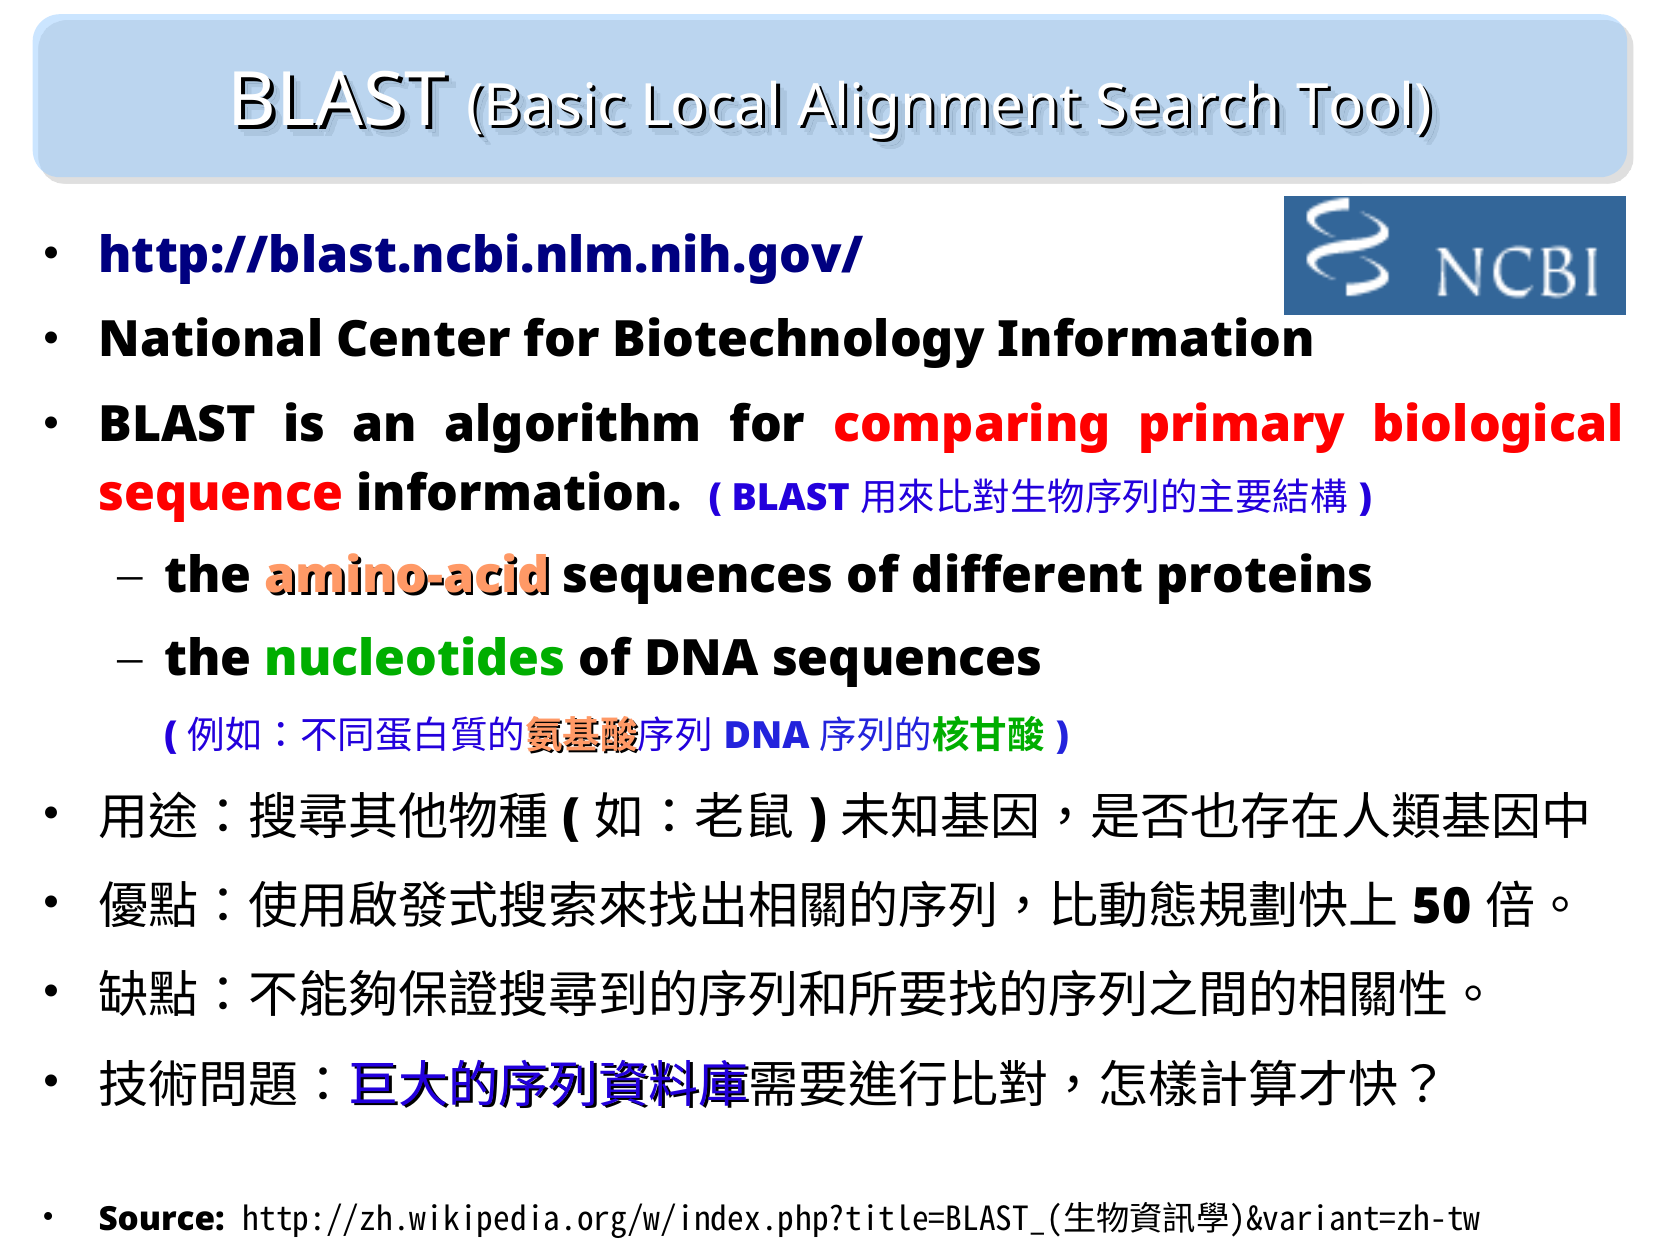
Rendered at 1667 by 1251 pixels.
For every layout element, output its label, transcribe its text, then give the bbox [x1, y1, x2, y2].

text_box BLAST (Basic Local Alignment Search Tool) [32, 14, 1628, 178]
picture [1284, 196, 1626, 315]
list http://blast.ncbi.nlm.nih.gov/ National Center for Biotechnology Information BLAST is an algorithm for comparing primary biological sequence information. ( BLAST用來比對生物序列的主要結構) the amino-acid sequences of different proteins the nucleotides of DNA sequences (例如：不同蛋白質的氨基酸序列DNA序列的核甘酸) 用途：搜尋其他物種(如：老鼠)未知基因，是否也存在人類基因中 優點：使用啟發式搜索來找出相關的序列，比動態規劃快上50倍。 缺點：不能夠保證搜尋到的序列和所要找的序列之間的相關性。 技術問題：巨大的序列資料庫需要進行比對，怎樣計算才快？ Source: http://zh.wikipedia.org/w/index.php?title=BLAST_(生物資訊學)&variant=zh-tw [42, 218, 1625, 1223]
